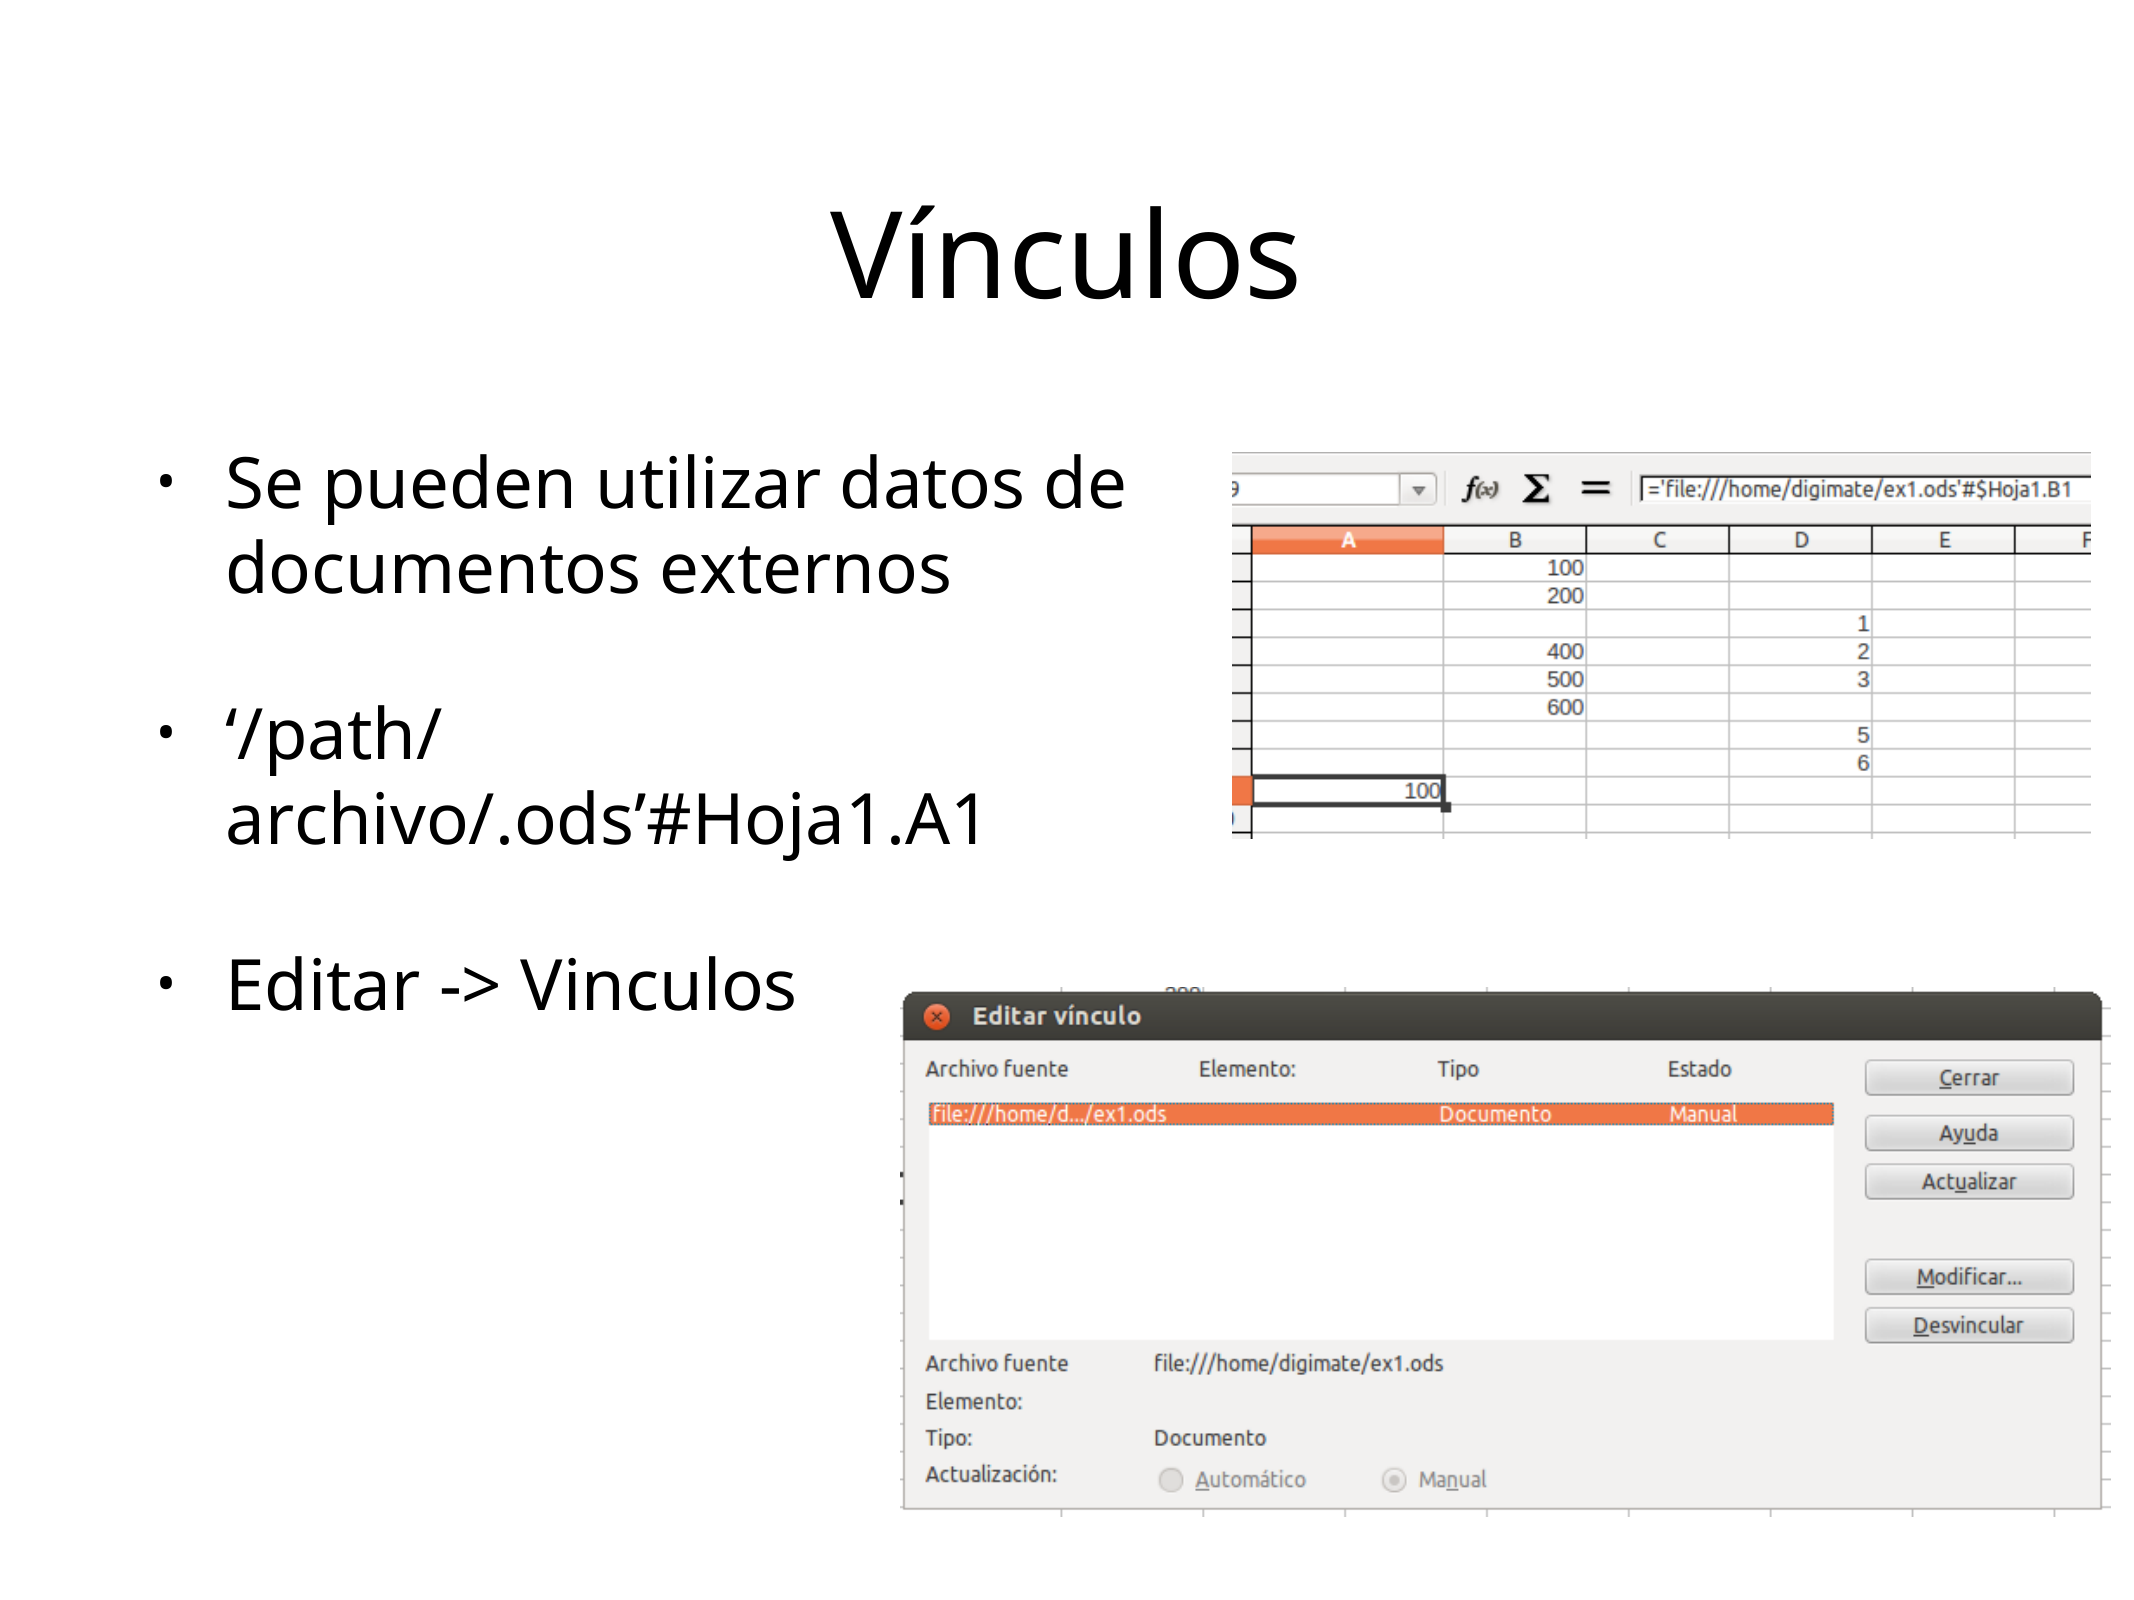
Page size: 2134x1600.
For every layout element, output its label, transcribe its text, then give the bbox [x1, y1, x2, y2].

picture [1232, 452, 2091, 840]
list Se pueden utilizar datos de documentos externos ‘/path/archivo/.ods’#Hoja1.A1 Editar -> Vinculos [156, 427, 1183, 1036]
picture [900, 987, 2111, 1517]
title Vínculos [156, 72, 1978, 428]
